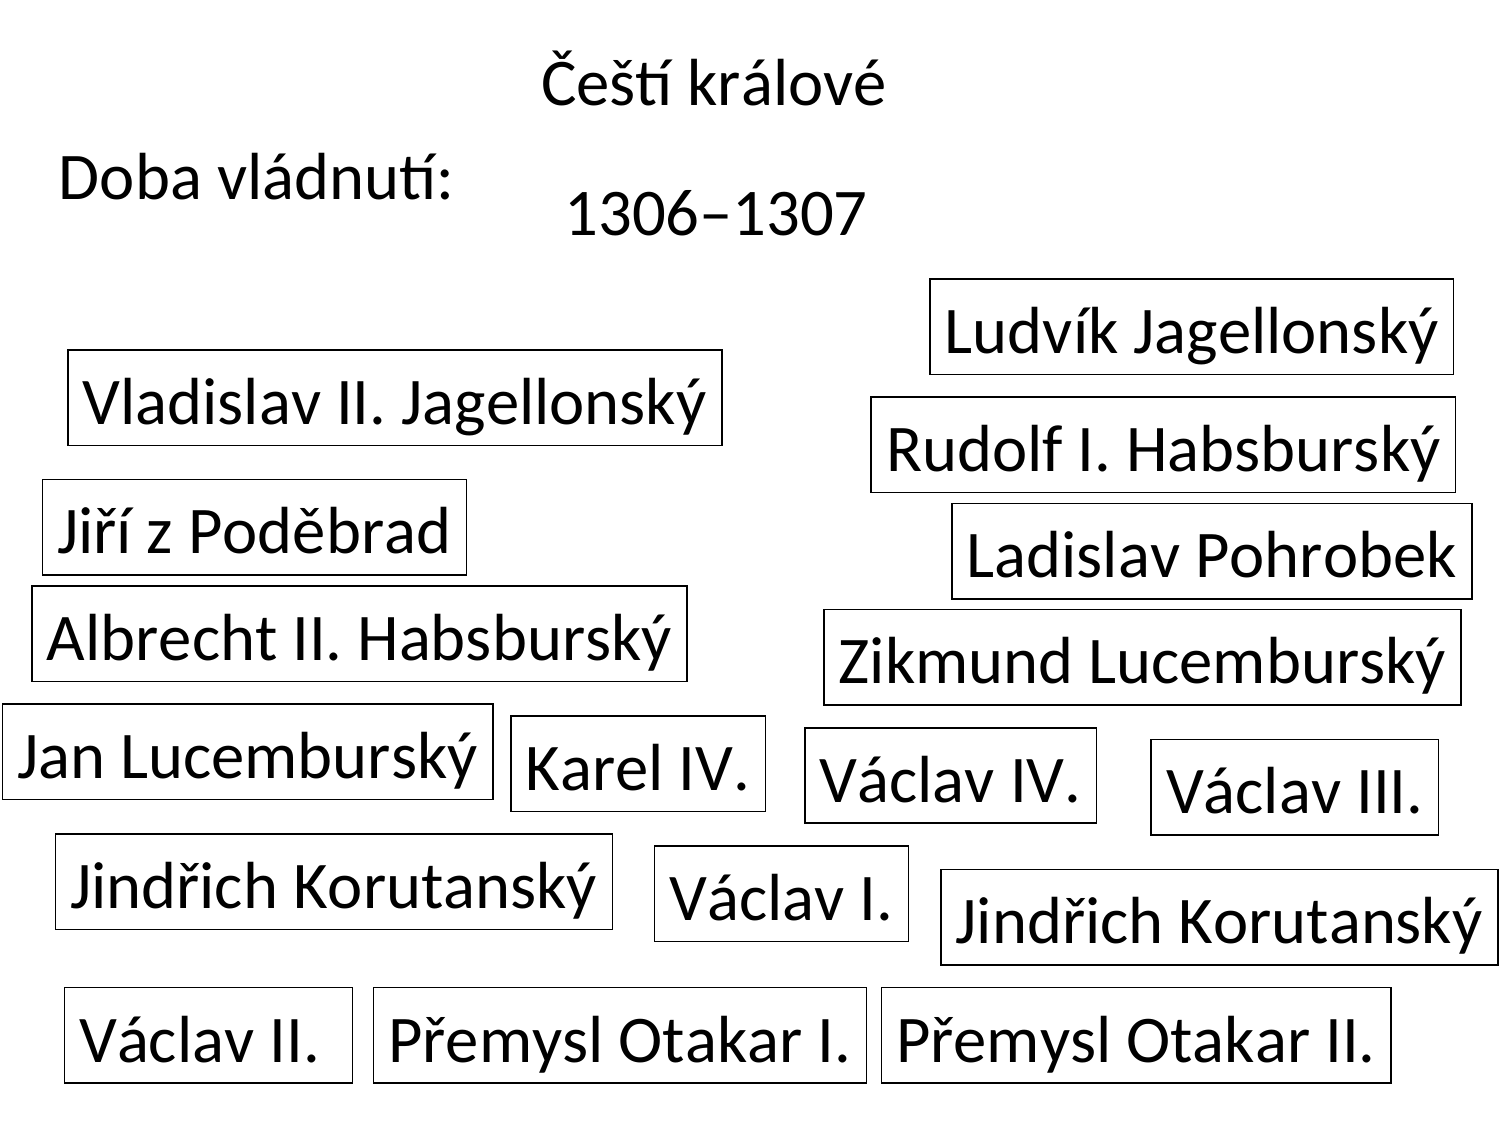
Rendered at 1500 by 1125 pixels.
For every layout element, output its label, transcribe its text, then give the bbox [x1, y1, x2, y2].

text_box Ludvík Jagellonský [929, 278, 1454, 375]
text_box Doba vládnutí: [44, 125, 470, 221]
text_box Ladislav Pohrobek [951, 503, 1473, 599]
text_box Jindřich Korutanský [55, 834, 613, 930]
text_box Jiří z Poděbrad [42, 479, 467, 576]
text_box Přemysl Otakar II. [881, 987, 1392, 1084]
text_box Albrecht II. Habsburský [32, 586, 687, 682]
text_box Václav III. [1151, 739, 1439, 835]
text_box Jindřich Korutanský [940, 869, 1498, 965]
text_box Václav I. [654, 846, 909, 942]
text_box 1306–1307 [549, 160, 883, 257]
text_box Zikmund Lucemburský [824, 609, 1462, 706]
text_box Karel IV. [510, 716, 766, 812]
text_box Rudolf I. Habsburský [871, 397, 1456, 493]
text_box Václav IV. [805, 727, 1097, 824]
text_box Vladislav II. Jagellonský [68, 349, 722, 446]
text_box Václav II. [64, 987, 353, 1084]
text_box Přemysl Otakar I. [373, 987, 867, 1084]
text_box Čeští králové [526, 30, 903, 127]
text_box Jan Lucemburský [2, 704, 493, 800]
